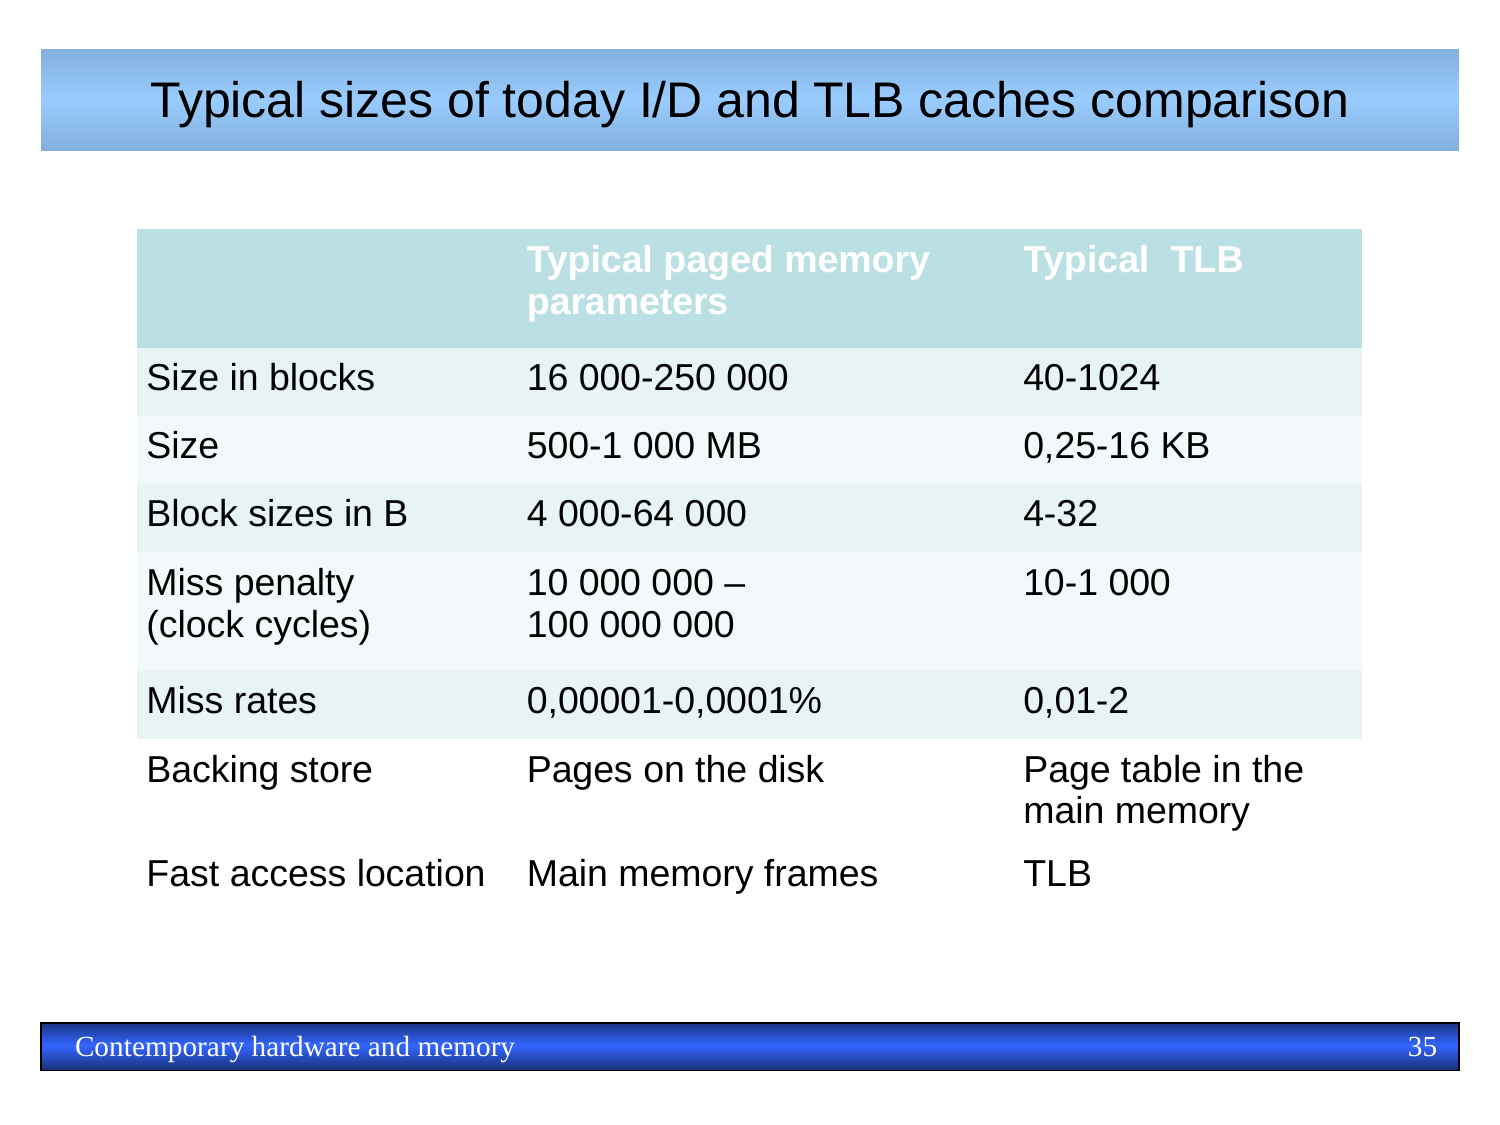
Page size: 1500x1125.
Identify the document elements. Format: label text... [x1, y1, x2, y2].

table_header Typical TLB [1014, 229, 1362, 348]
table_header [137, 229, 518, 348]
table_cell 0,25-16 KB [1014, 416, 1362, 484]
table_cell 4-32 [1014, 484, 1362, 552]
table_cell Main memory frames [518, 844, 1014, 912]
table_cell 10-1 000 [1014, 552, 1362, 671]
table_cell 0,00001-0,0001% [518, 671, 1014, 739]
table_cell 0,01-2 [1014, 671, 1362, 739]
table_cell Block sizes in B [137, 484, 518, 552]
table_cell Miss penalty (clock cycles) [137, 552, 518, 671]
table_cell 4 000-64 000 [518, 484, 1014, 552]
table_cell 40-1024 [1014, 348, 1362, 416]
table_cell Fast access location [137, 844, 518, 912]
table_cell 10 000 000 – 100 000 000 [518, 552, 1014, 671]
table_cell Miss rates [137, 671, 518, 739]
table_cell Page table in the main memory [1014, 739, 1362, 844]
table_cell TLB [1014, 844, 1362, 912]
title Typical sizes of today I/D and TLB caches comparison [41, 49, 1459, 151]
table_header Typical paged memory parameters [518, 229, 1014, 348]
table_cell Size in blocks [137, 348, 518, 416]
table_cell Size [137, 416, 518, 484]
table_cell 16 000-250 000 [518, 348, 1014, 416]
table_cell Backing store [137, 739, 518, 844]
table_cell Pages on the disk [518, 739, 1014, 844]
table_cell 500-1 000 MB [518, 416, 1014, 484]
